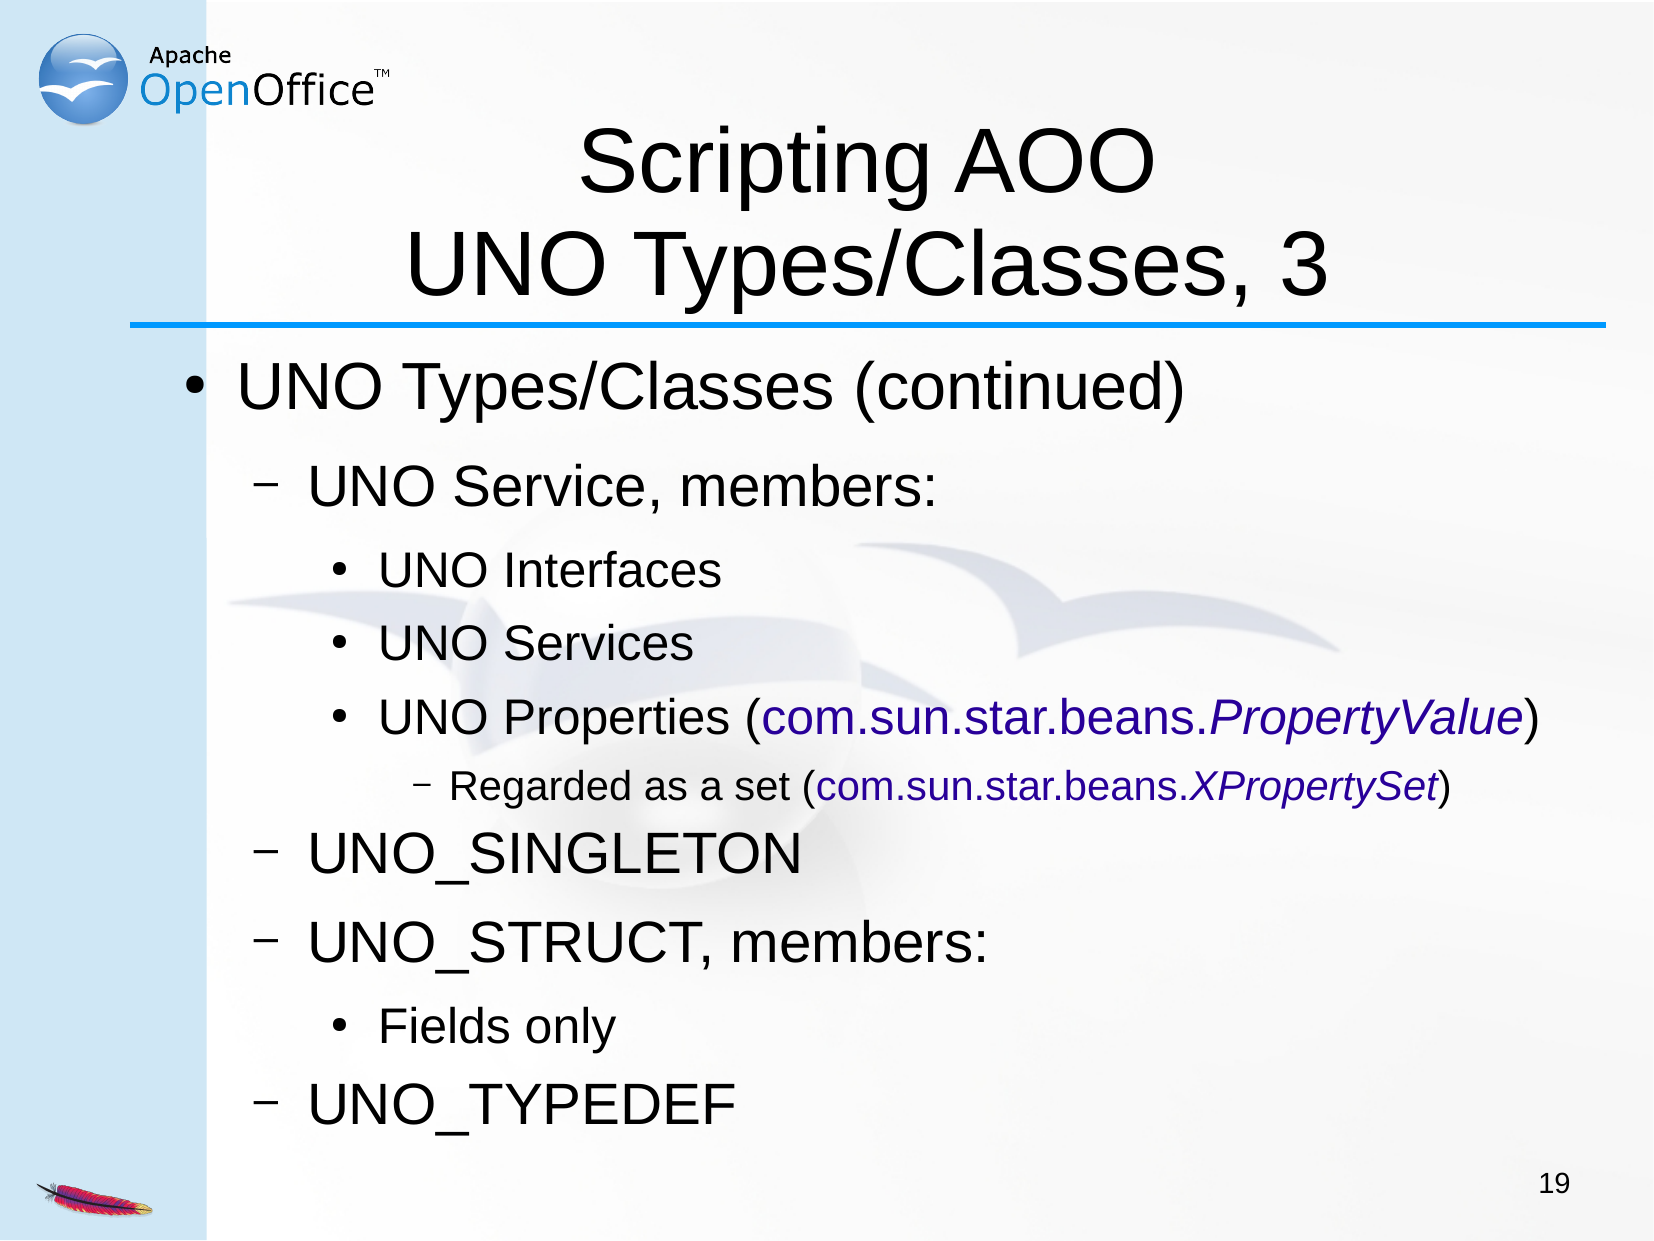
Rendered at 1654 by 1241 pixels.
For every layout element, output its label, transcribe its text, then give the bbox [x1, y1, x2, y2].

title Scripting AOO UNO Types/Classes, 3 [165, 108, 1571, 316]
picture [35, 1181, 154, 1219]
list UNO Types/Classes (continued) UNO Service, members: UNO Interfaces UNO Services UNO Properties (com.sun.star.beans.PropertyValue) Regarded as a set (com.sun.star.beans.XPropertySet) UNO_SINGLETON UNO_STRUCT, members: Fields only UNO_TYPEDEF [165, 349, 1571, 1168]
picture [35, 2, 1654, 1241]
